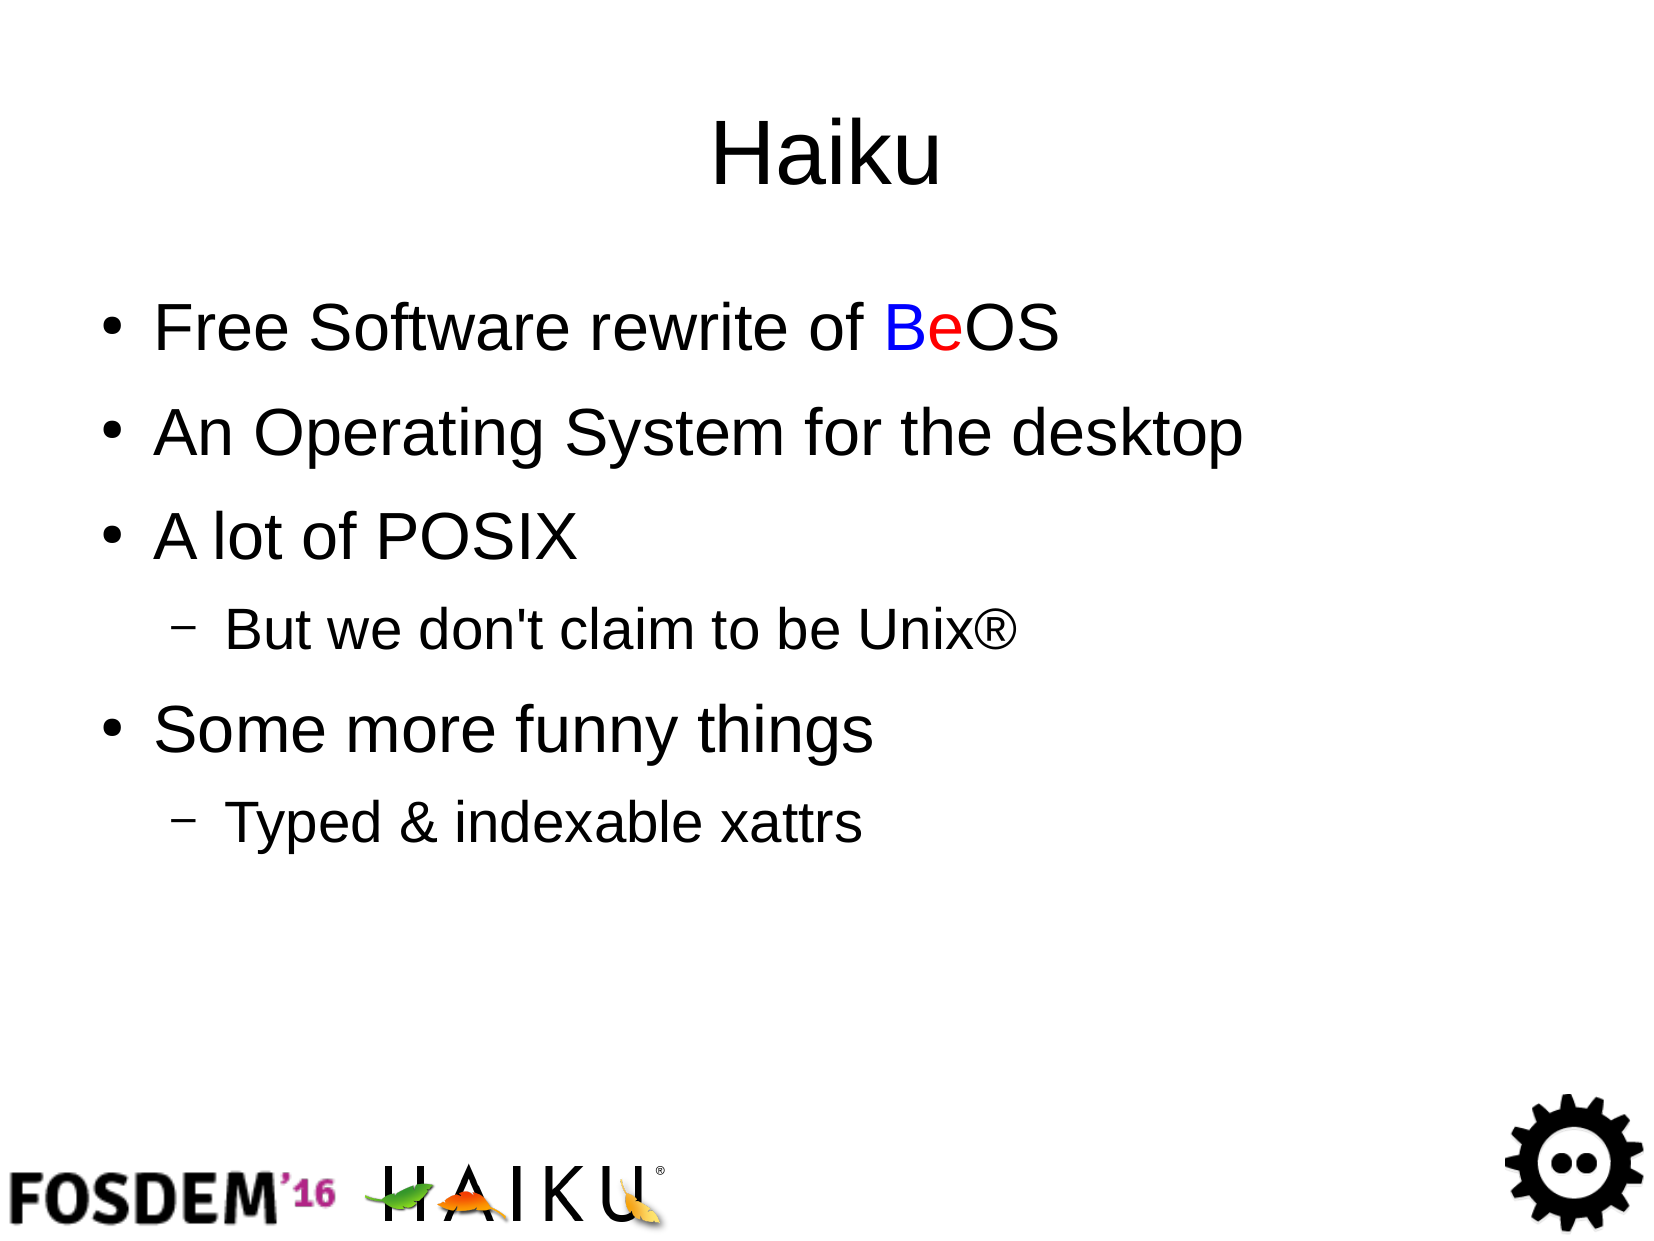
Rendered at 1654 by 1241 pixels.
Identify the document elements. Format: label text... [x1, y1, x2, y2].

list Free Software rewrite of BeOS An Operating System for the desktop A lot of POSIX But we don't claim to be Unix® Some more funny things Typed & indexable xattrs [82, 290, 1571, 1010]
picture [363, 1163, 670, 1235]
picture [0, 1152, 350, 1241]
picture [1505, 1094, 1648, 1235]
title Haiku [82, 49, 1571, 257]
